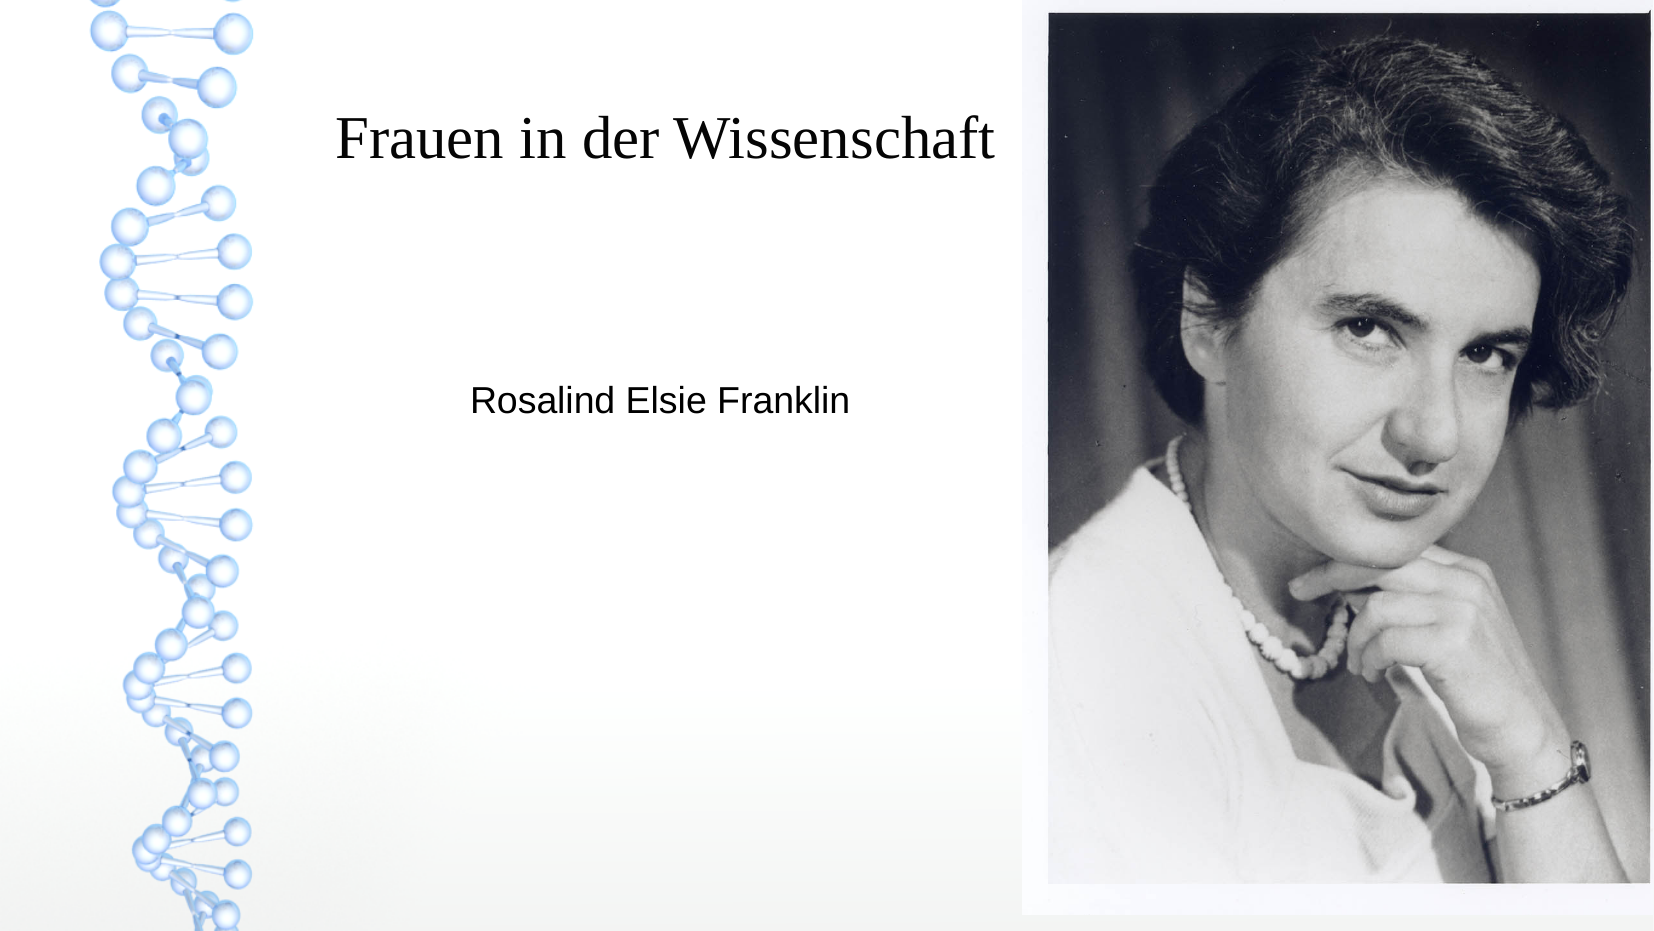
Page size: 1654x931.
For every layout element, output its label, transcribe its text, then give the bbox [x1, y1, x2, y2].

picture [0, 0, 1654, 931]
text_box Rosalind Elsie Franklin [315, 351, 1006, 451]
title Frauen in der Wissenschaft [0, 60, 1022, 216]
